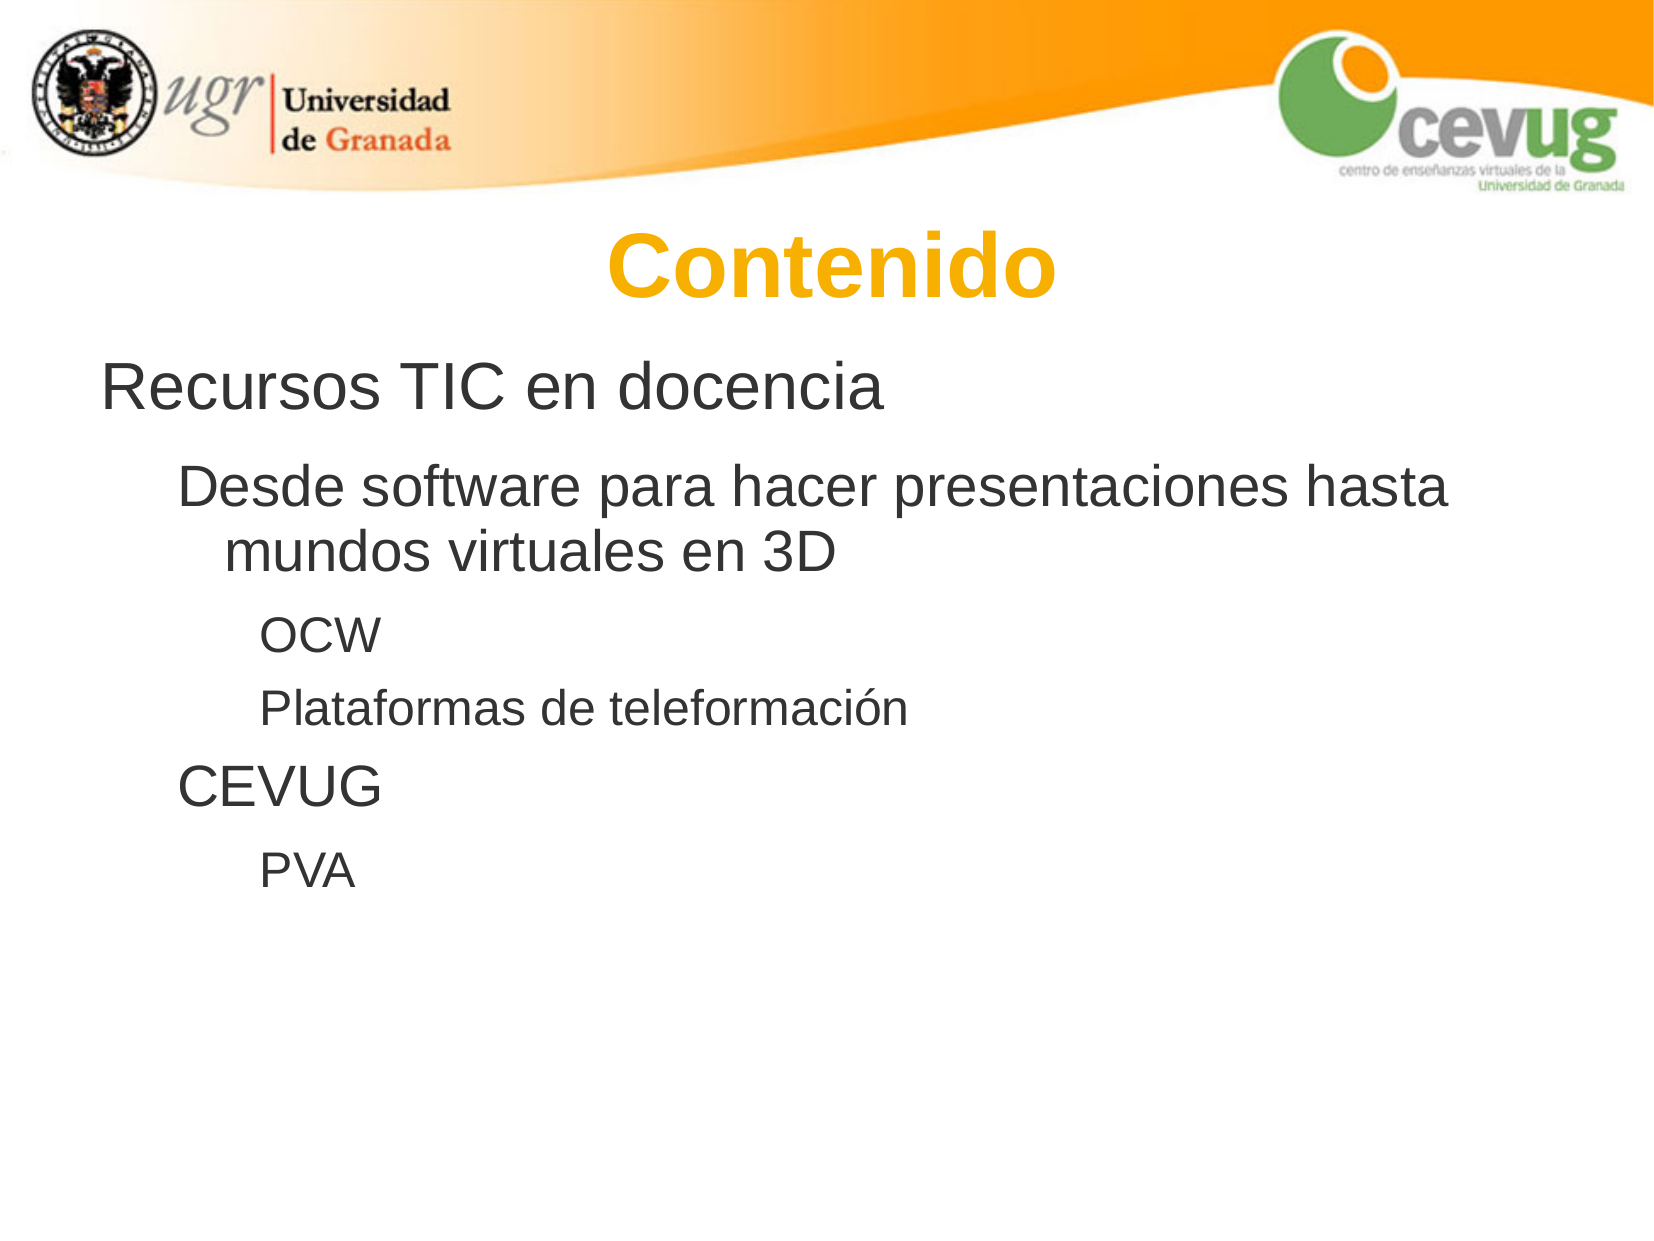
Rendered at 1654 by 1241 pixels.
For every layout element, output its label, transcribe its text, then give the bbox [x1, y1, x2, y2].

list Recursos TIC en docencia Desde software para hacer presentaciones hasta mundos virtuales en 3D OCW Plataformas de teleformación CEVUG PVA [82, 349, 1571, 1168]
title Contenido [88, 177, 1577, 355]
